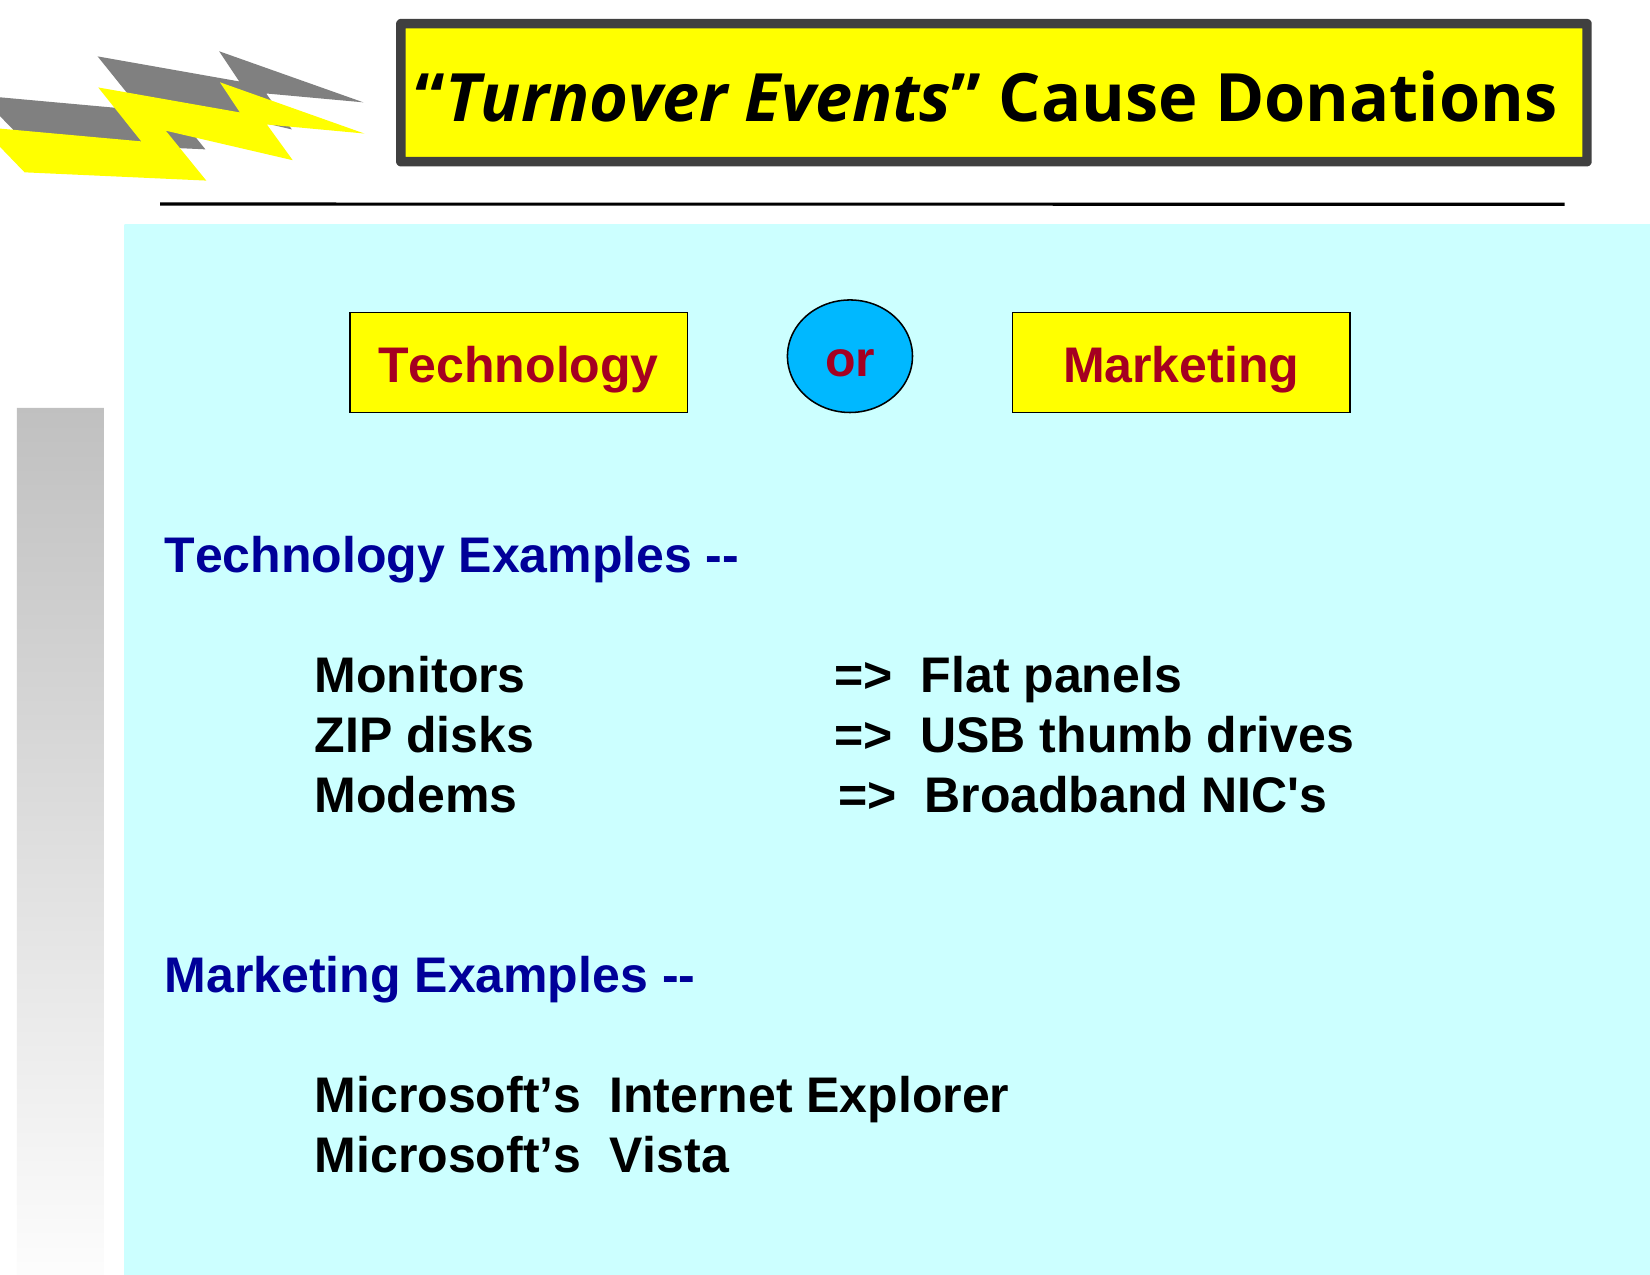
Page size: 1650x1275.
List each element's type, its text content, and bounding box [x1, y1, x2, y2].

text_box Technology [349, 312, 688, 413]
text_box or [787, 299, 913, 413]
text_box Marketing [1012, 312, 1350, 413]
text_box [16, 407, 105, 1275]
text_box [124, 225, 1650, 1275]
text_box Technology Examples -- Monitors => Flat panels ZIP disks => USB thumb drives Modems => Broadband NIC's Marketing Examples -- Microsoft’s Internet Explorer Microsoft’s Vista [150, 274, 1650, 1251]
text_box “Turnover Events” Cause Donations [400, 23, 1588, 162]
text_box [0, 51, 365, 188]
